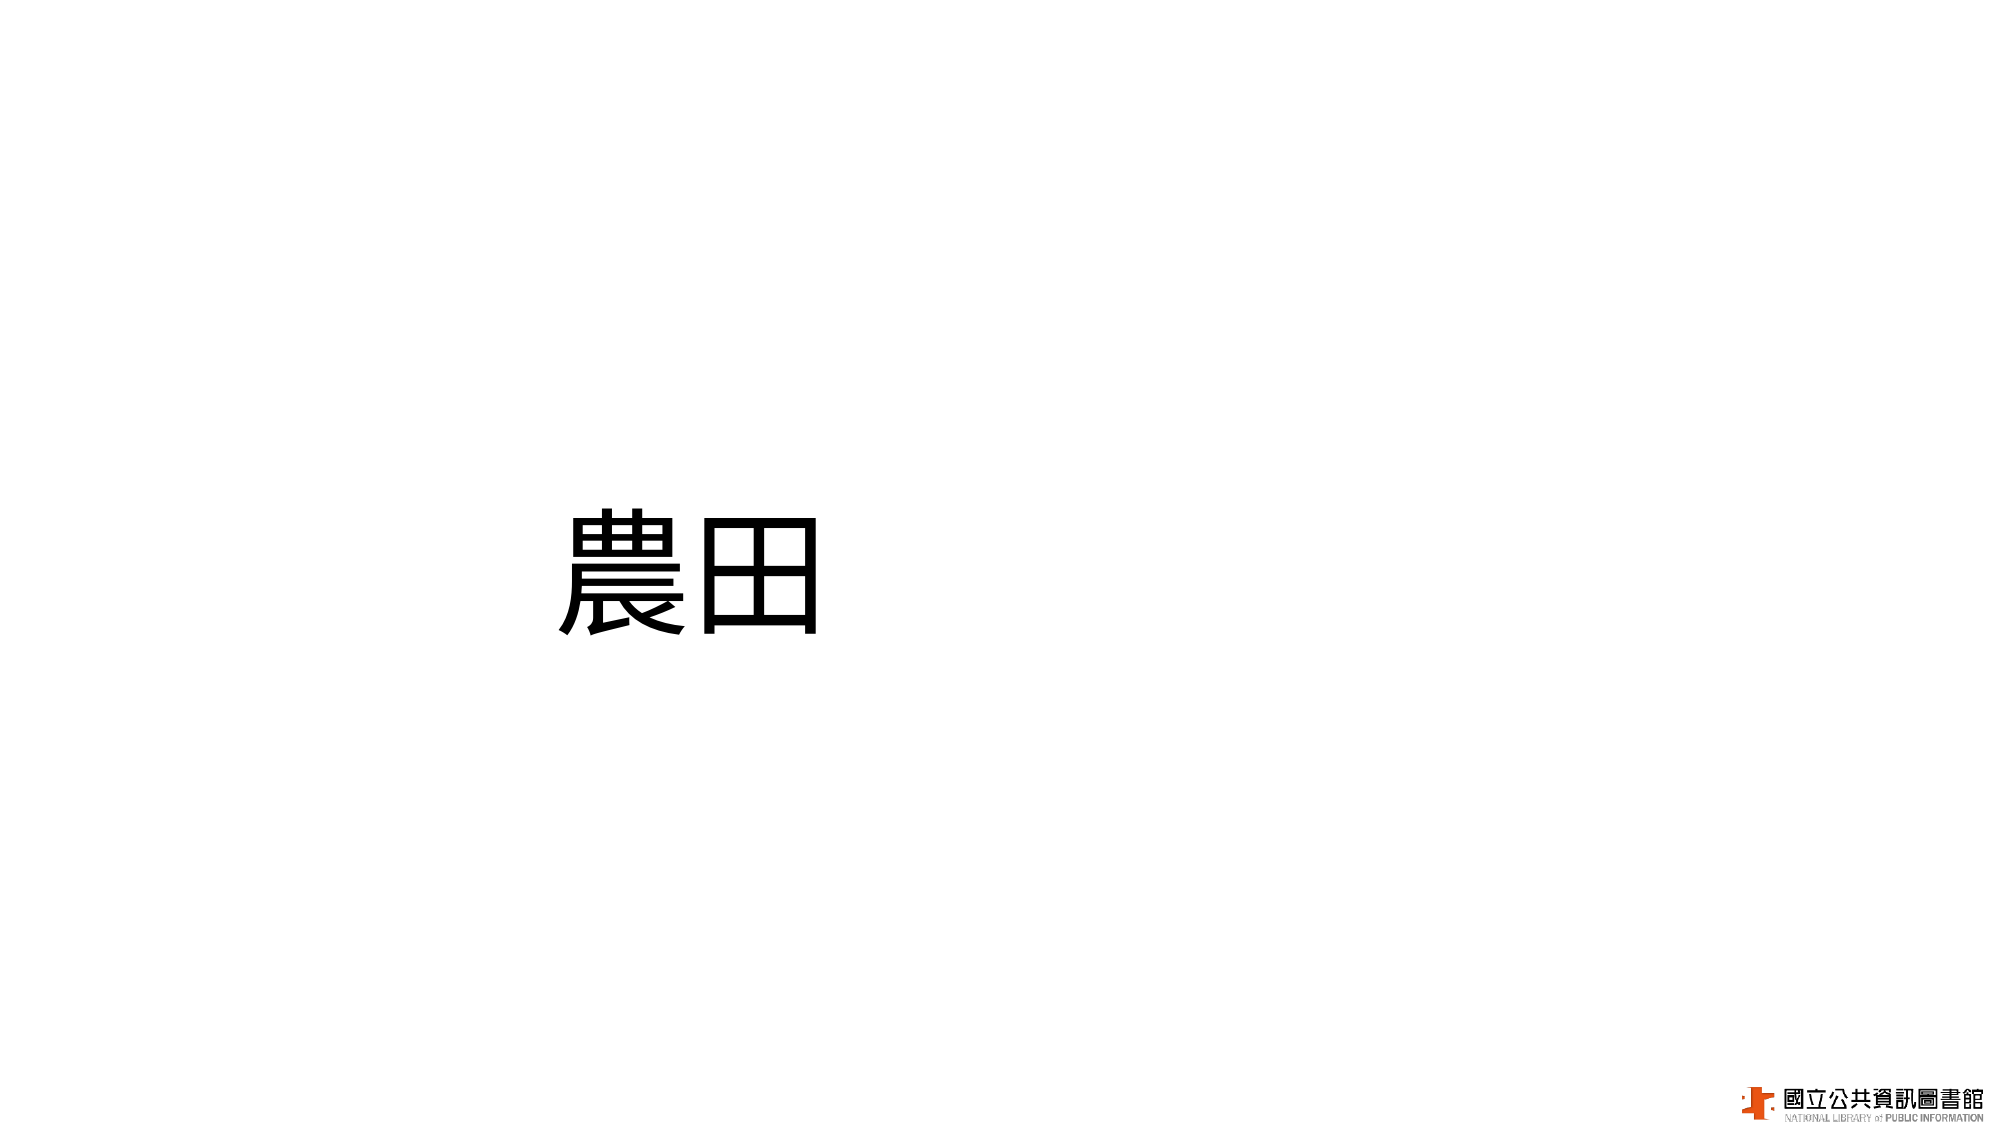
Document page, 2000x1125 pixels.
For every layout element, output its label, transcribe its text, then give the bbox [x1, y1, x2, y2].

text_box 農田 [539, 479, 848, 662]
